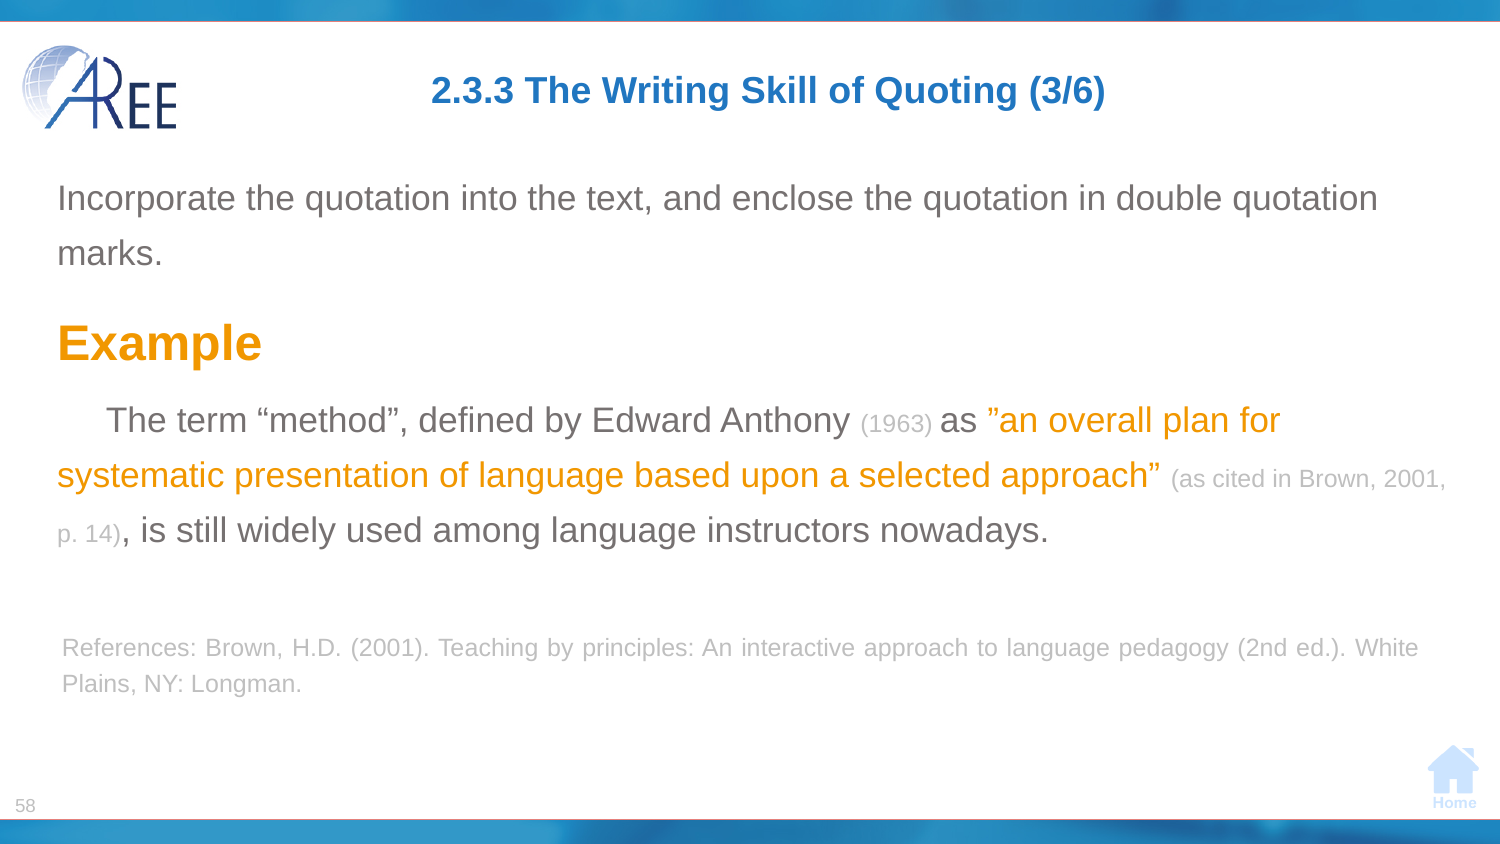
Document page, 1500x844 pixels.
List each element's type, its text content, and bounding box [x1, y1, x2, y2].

text_box 58 [0, 782, 338, 827]
text_box The term “method”, defined by Edward Anthony (1963) as ”an overall plan for systematic presentation of language based upon a selected approach” (as cited in Brown, 2001, p. 14), is still widely used among language instructors nowadays. [41, 376, 1465, 647]
text_box References: Brown, H.D. (2001). Teaching by principles: An interactive approach to language pedagogy (2nd ed.). White Plains, NY: Longman. [47, 618, 1470, 705]
text_box Example [41, 284, 1456, 424]
title 2.3.3 The Writing Skill of Quoting (3/6) [415, 63, 1466, 155]
list Incorporate the quotation into the text, and enclose the quotation in double quotation marks. [42, 154, 1465, 288]
